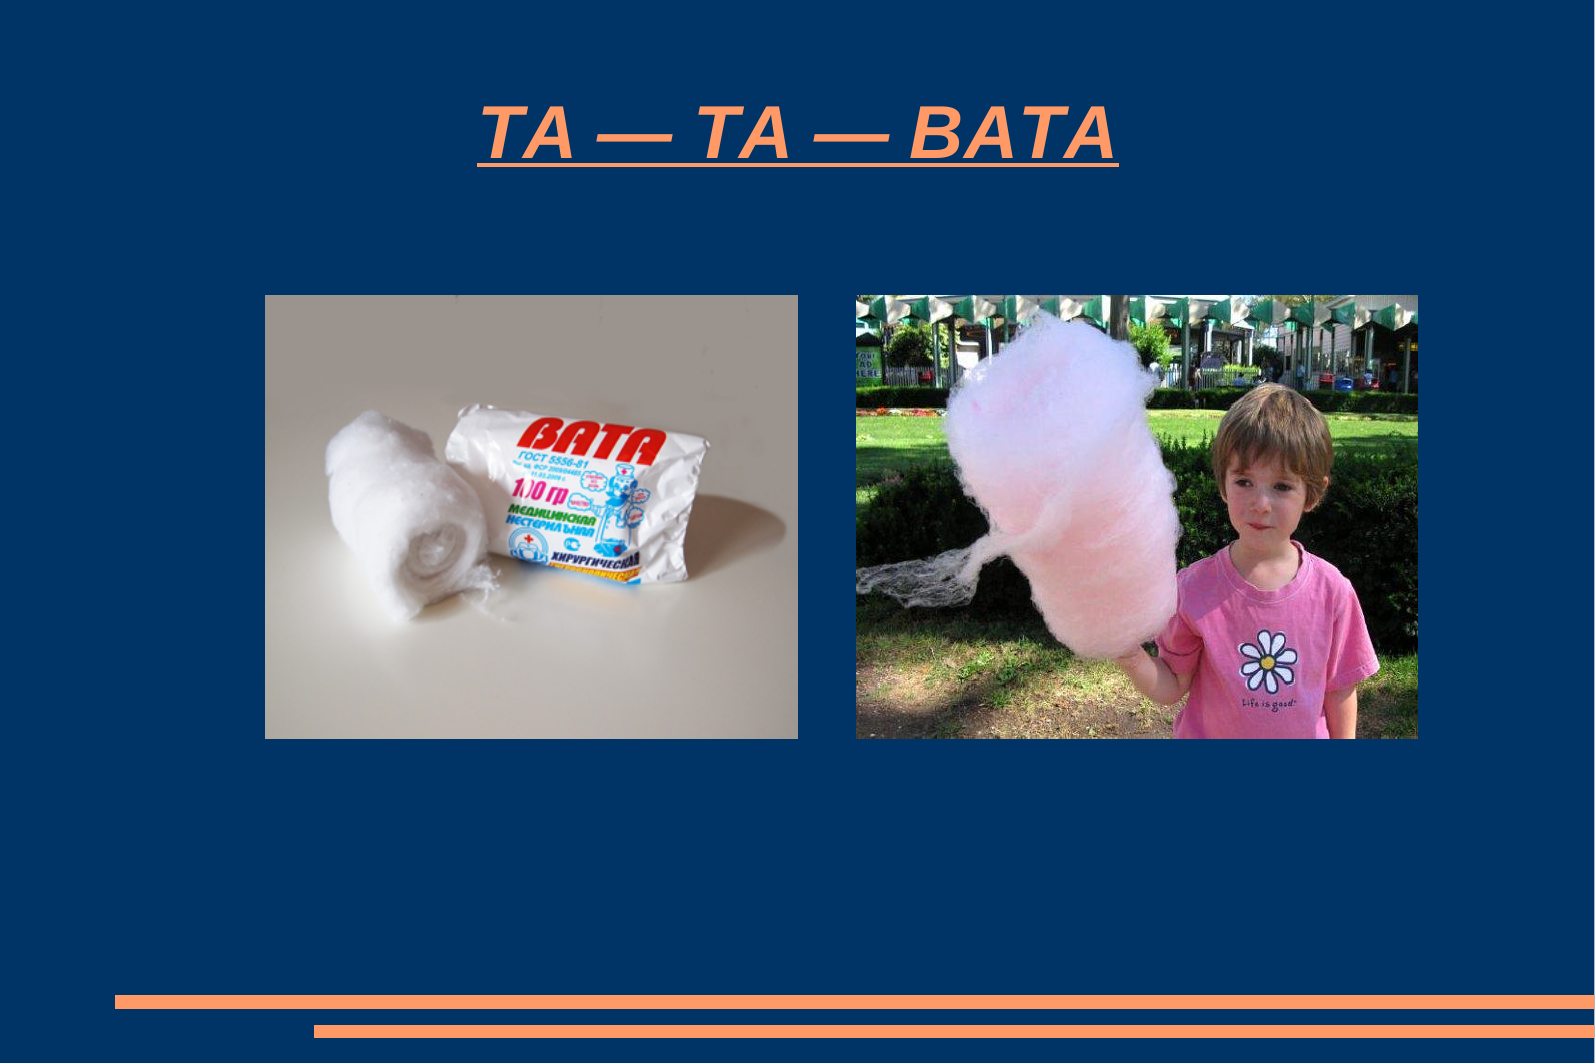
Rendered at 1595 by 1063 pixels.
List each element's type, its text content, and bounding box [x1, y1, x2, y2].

title ТА — ТА — ВАТА [117, 39, 1479, 218]
picture [856, 295, 1418, 739]
picture [265, 295, 798, 739]
